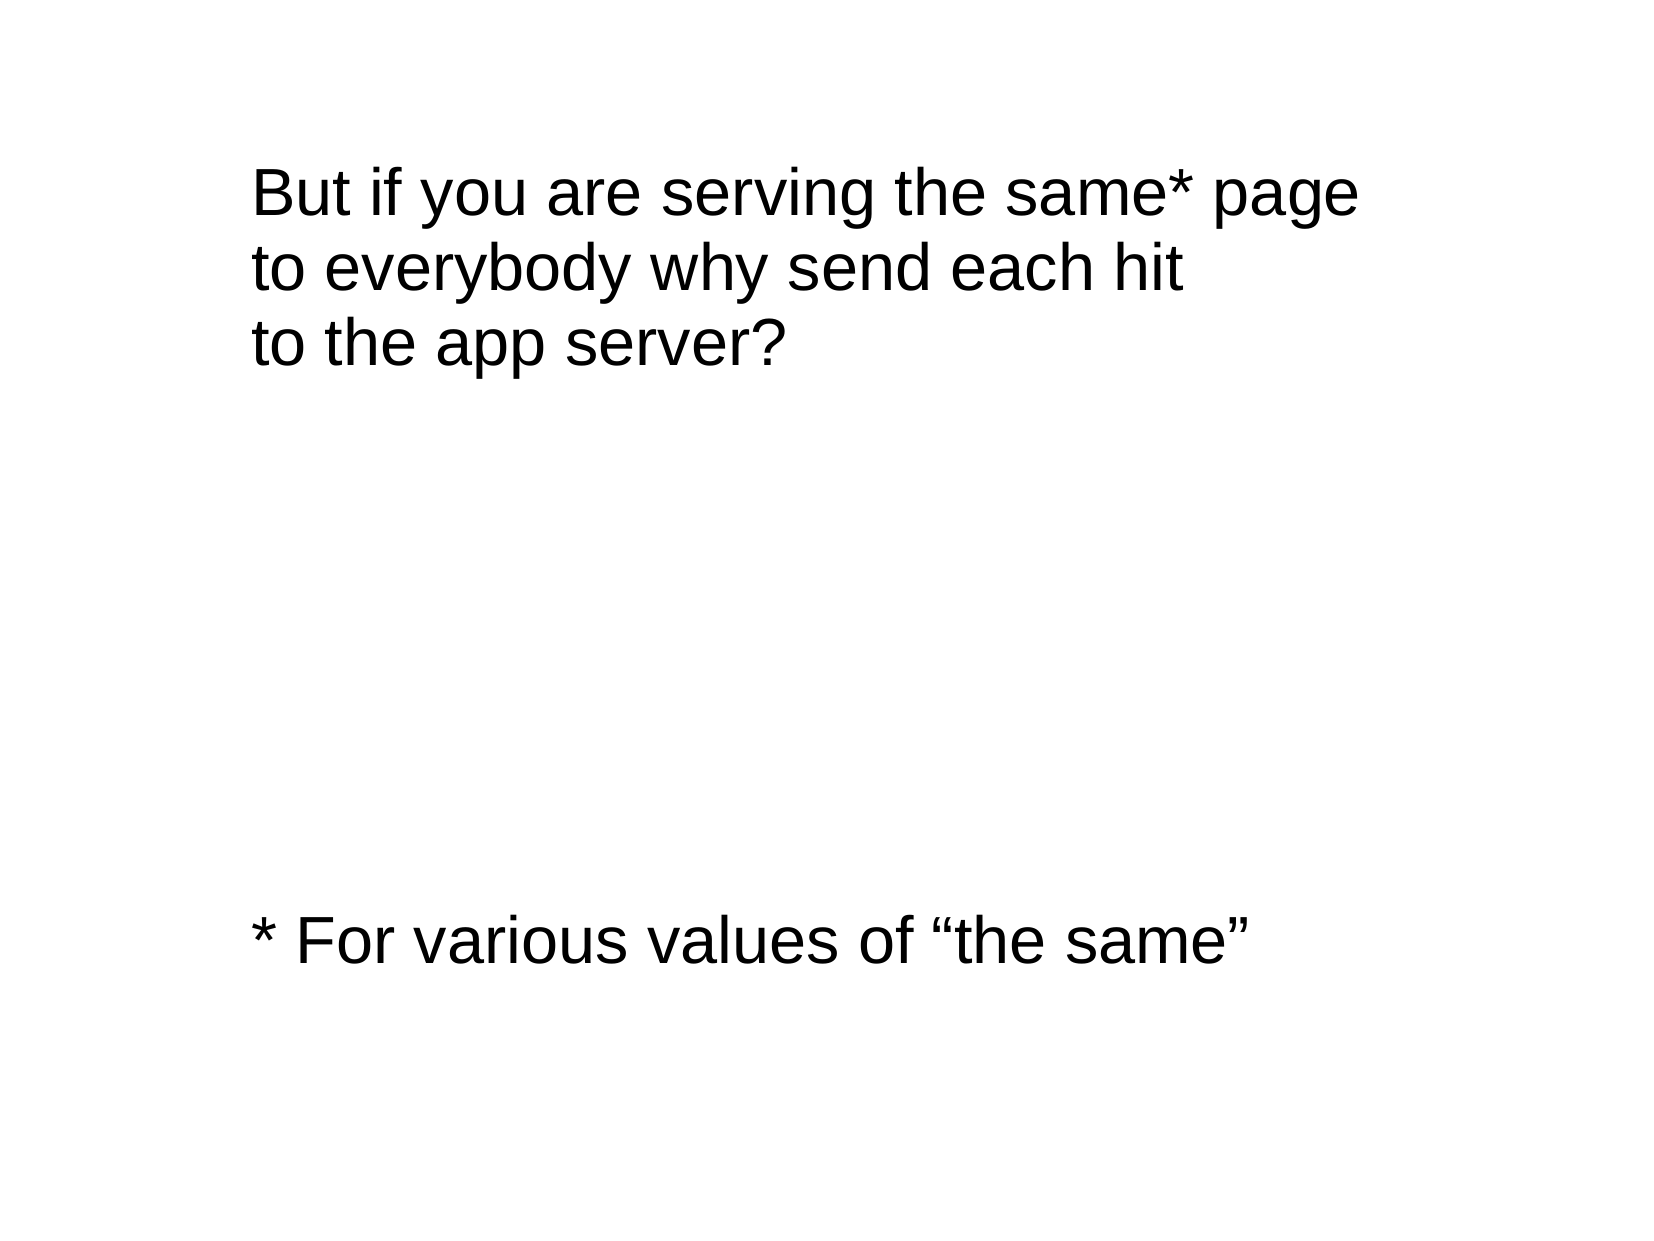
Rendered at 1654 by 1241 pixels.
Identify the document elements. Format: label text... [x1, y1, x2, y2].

text_box But if you are serving the same* page to everybody why send each hit to the app server? * For various values of “the same” [236, 147, 1378, 1076]
